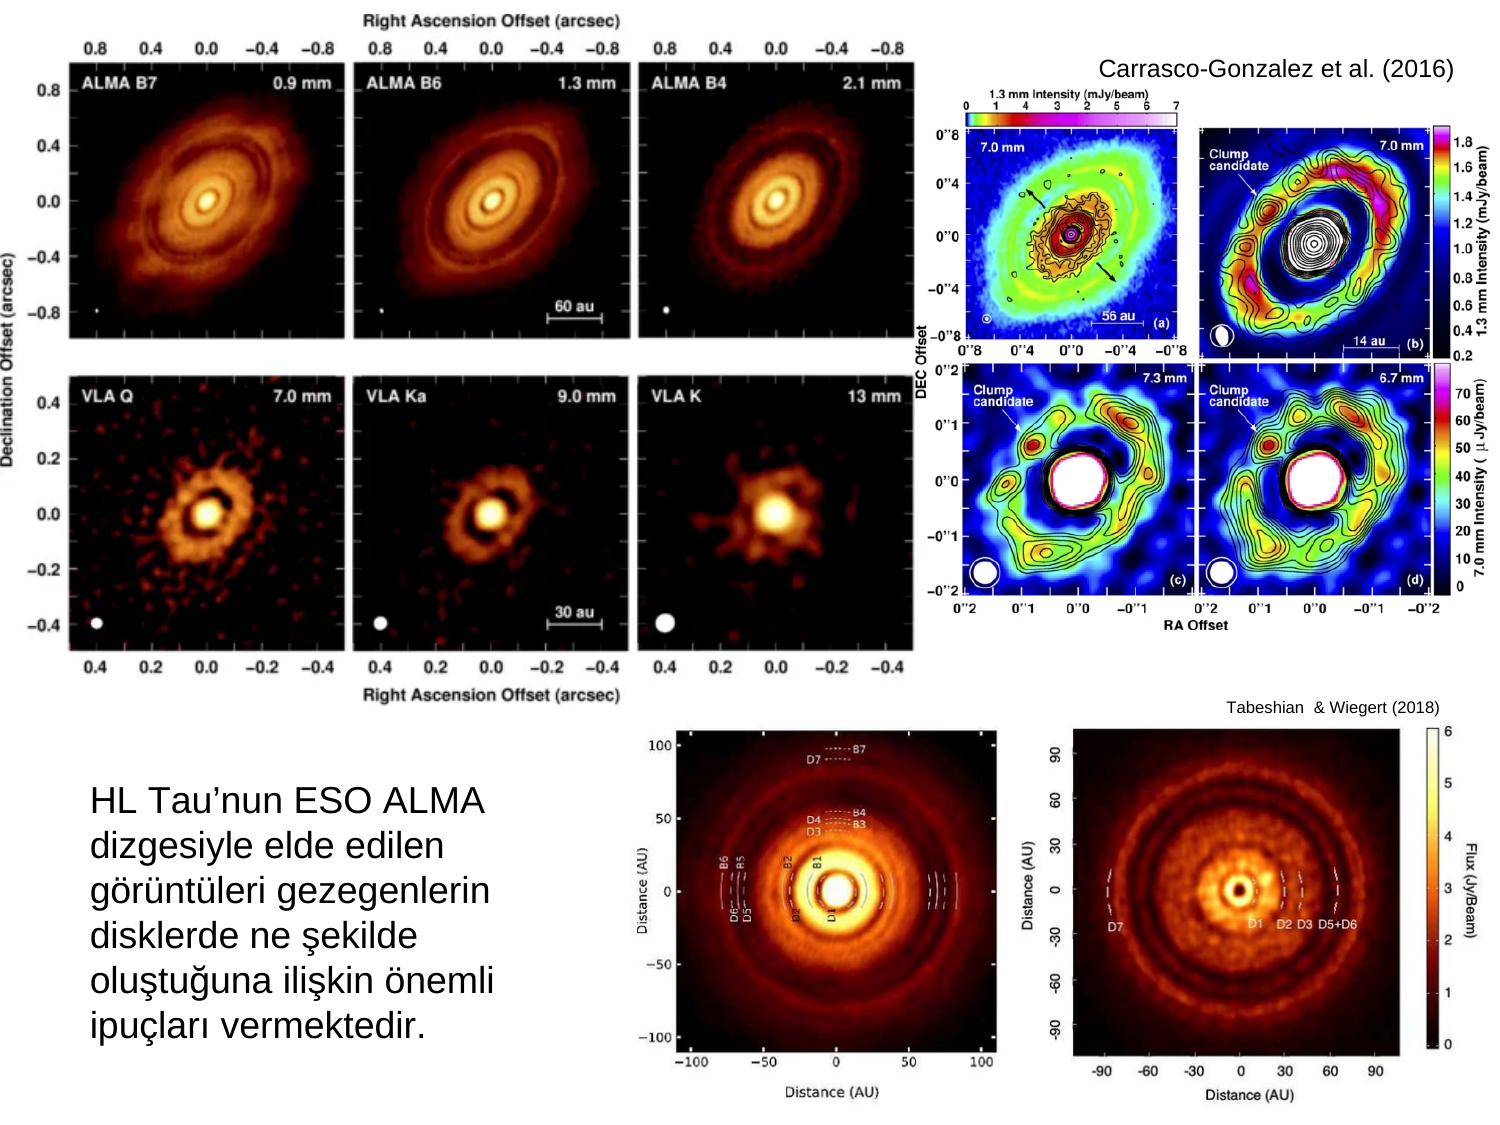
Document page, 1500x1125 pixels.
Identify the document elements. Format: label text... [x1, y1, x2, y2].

text_box Carrasco-Gonzalez et al. (2016) [1065, 45, 1471, 90]
text_box Tabeshian & Wiegert (2018) [1200, 690, 1456, 725]
text_box HL Tau’nun ESO ALMA dizgesiyle elde edilen görüntüleri gezegenlerin disklerde ne şekilde oluştuğuna ilişkin önemli ipuçları vermektedir. [75, 768, 601, 1054]
picture [630, 719, 1486, 1107]
picture [0, 14, 1492, 706]
